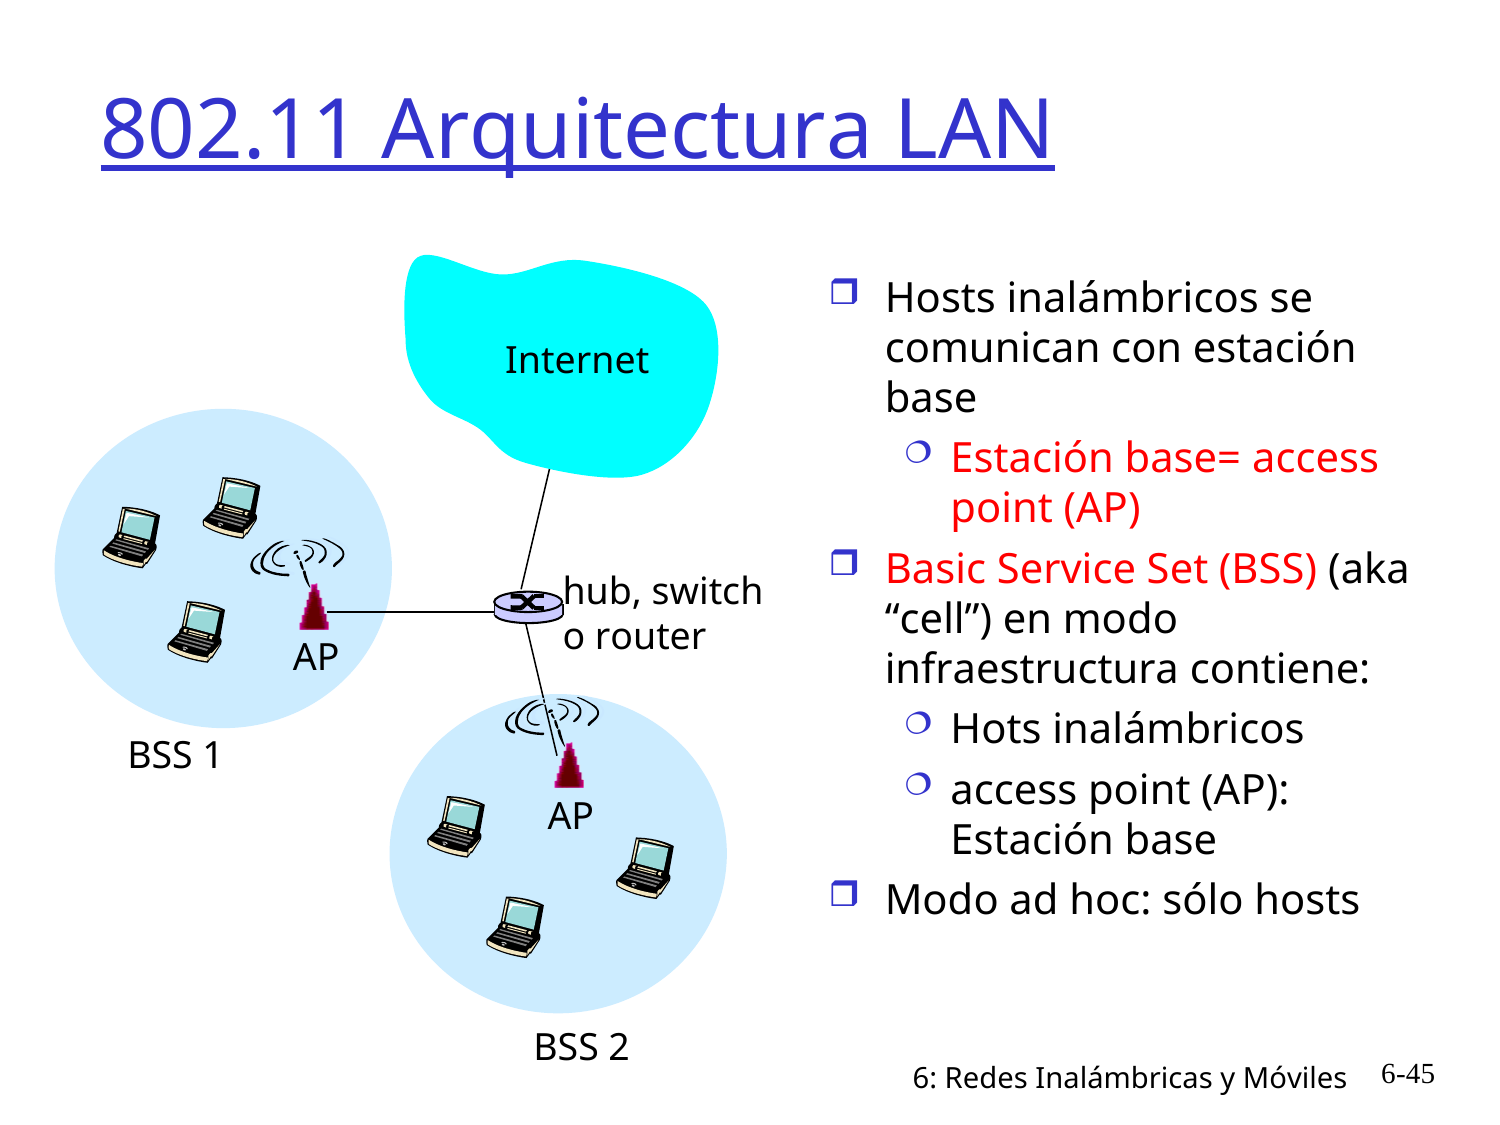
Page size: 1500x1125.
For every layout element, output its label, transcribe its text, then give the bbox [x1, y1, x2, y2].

picture [202, 477, 261, 539]
text_box [389, 694, 727, 1014]
text_box [54, 408, 392, 723]
title 802.11 Arquitectura LAN [85, 32, 1361, 221]
text_box Hosts inalámbricos se comunican con estación base Estación base= access point (AP) Basic Service Set (BSS) (aka “cell”) en modo infraestructura contiene: Hots inalámbricos access point (AP): Estación base Modo ad hoc: sólo hosts [813, 263, 1459, 976]
text_box AP [278, 625, 355, 687]
text_box [494, 591, 547, 624]
text_box hub, switch o router [547, 559, 779, 665]
text_box Internet [490, 328, 665, 389]
text_box BSS 1 [112, 723, 285, 784]
text_box [329, 613, 386, 669]
picture [554, 742, 584, 788]
text_box BSS 2 [518, 1015, 646, 1076]
text_box AP [532, 784, 610, 846]
picture [101, 506, 161, 569]
picture [166, 601, 226, 663]
picture [615, 837, 674, 899]
picture [299, 583, 329, 630]
picture [426, 796, 485, 858]
text_box [404, 254, 719, 478]
picture [485, 896, 544, 959]
